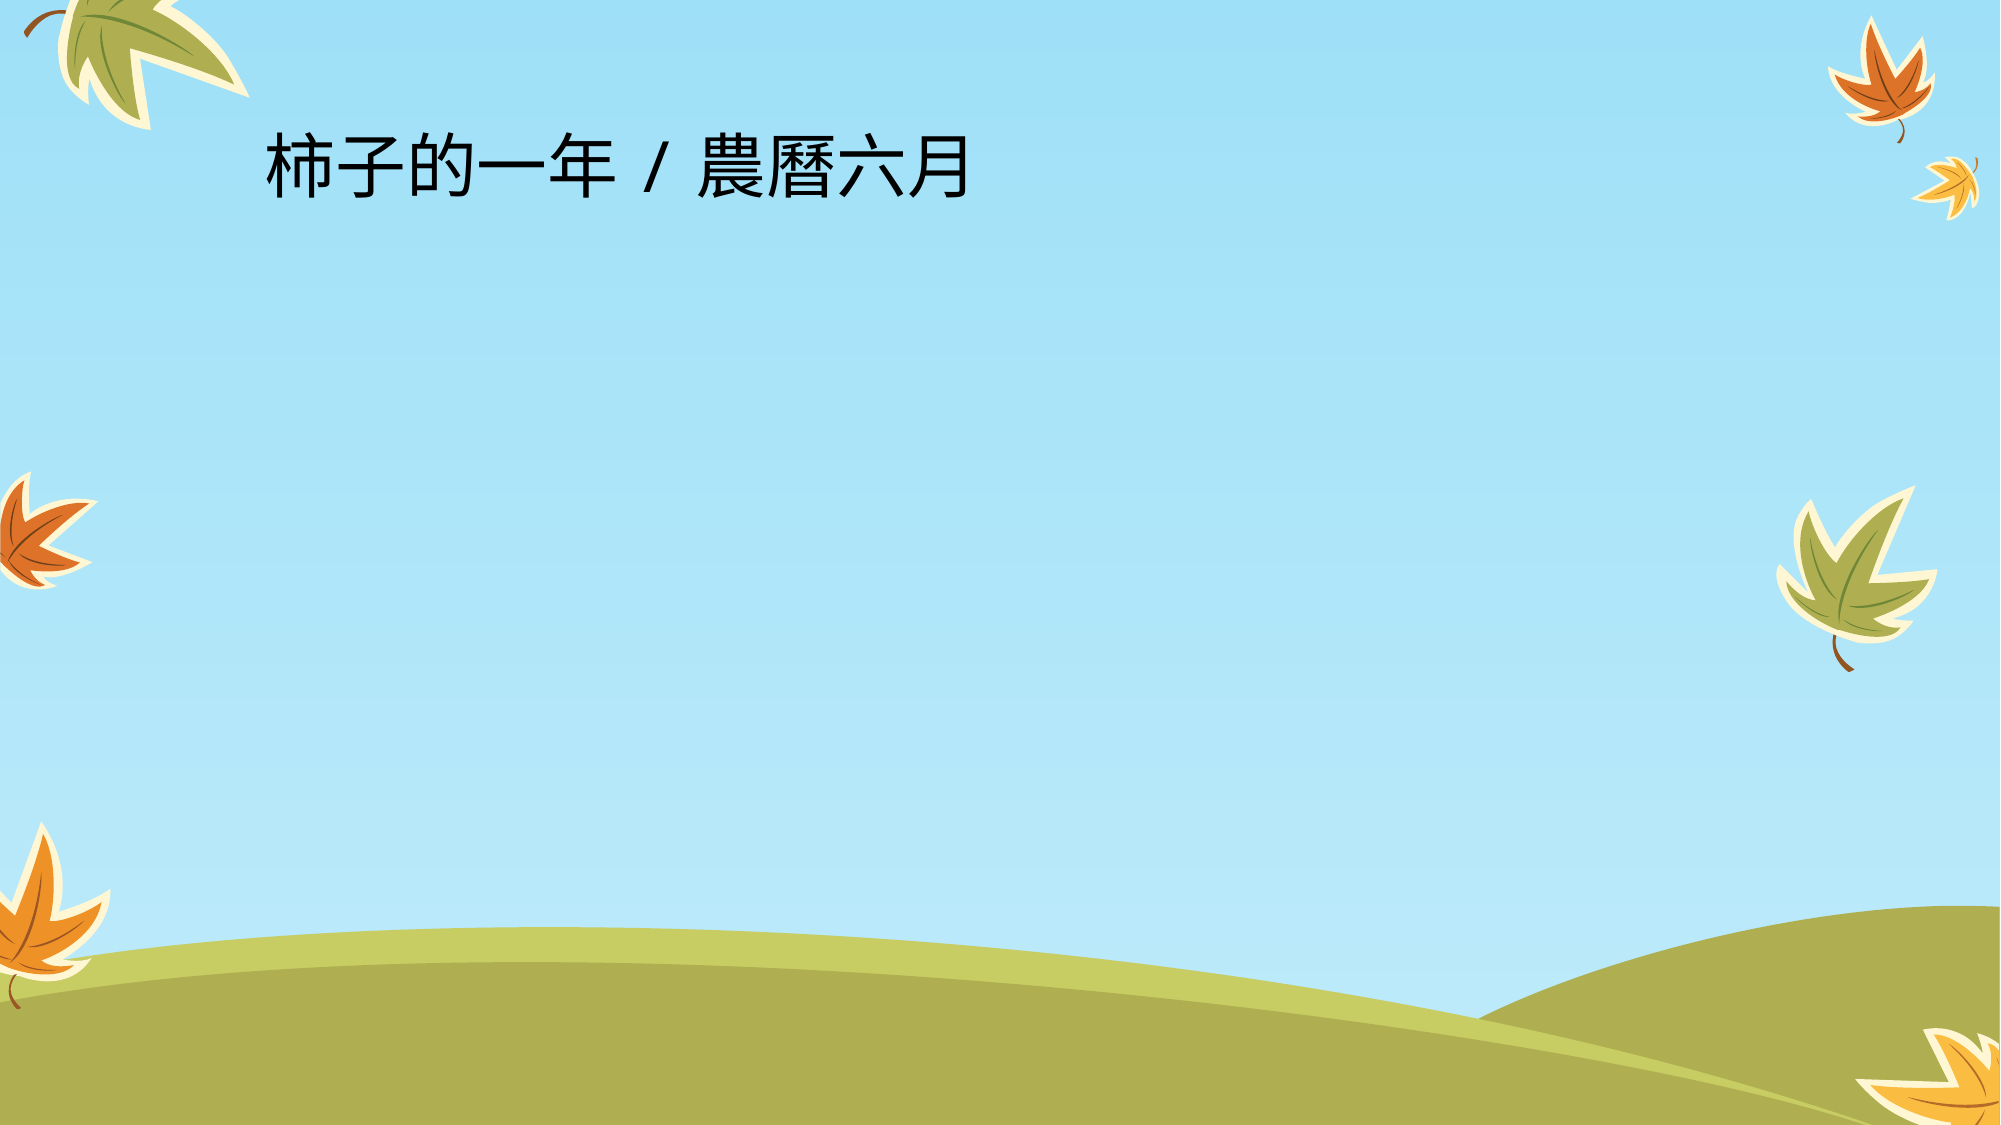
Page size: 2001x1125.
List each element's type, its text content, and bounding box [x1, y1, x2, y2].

title 柿子的一年/農曆六月 [249, 12, 1749, 216]
